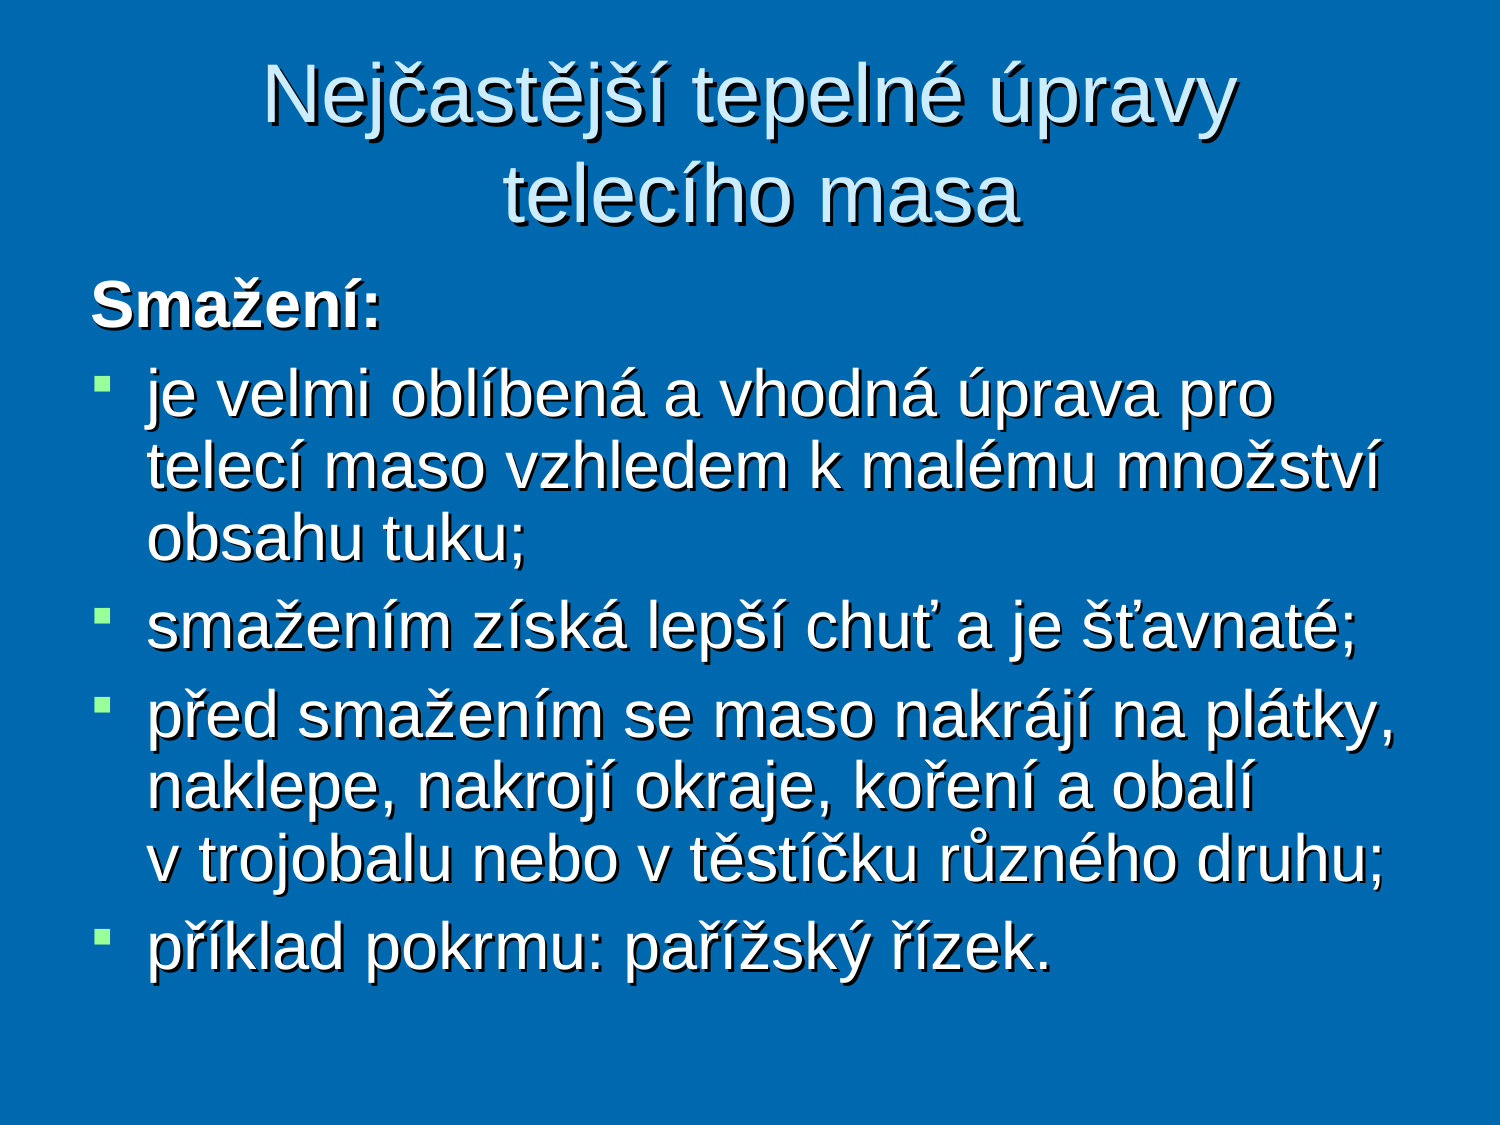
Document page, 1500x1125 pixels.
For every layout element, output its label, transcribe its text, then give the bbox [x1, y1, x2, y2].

title Nejčastější tepelné úpravy telecího masa [75, 31, 1426, 247]
list Smažení: je velmi oblíbená a vhodná úprava pro telecí maso vzhledem k malému množství obsahu tuku; smažením získá lepší chuť a je šťavnaté; před smažením se maso nakrájí na plátky, naklepe, nakrojí okraje, koření a obalí v trojobalu nebo v těstíčku různého druhu; příklad pokrmu: pařížský řízek. [75, 262, 1426, 1006]
